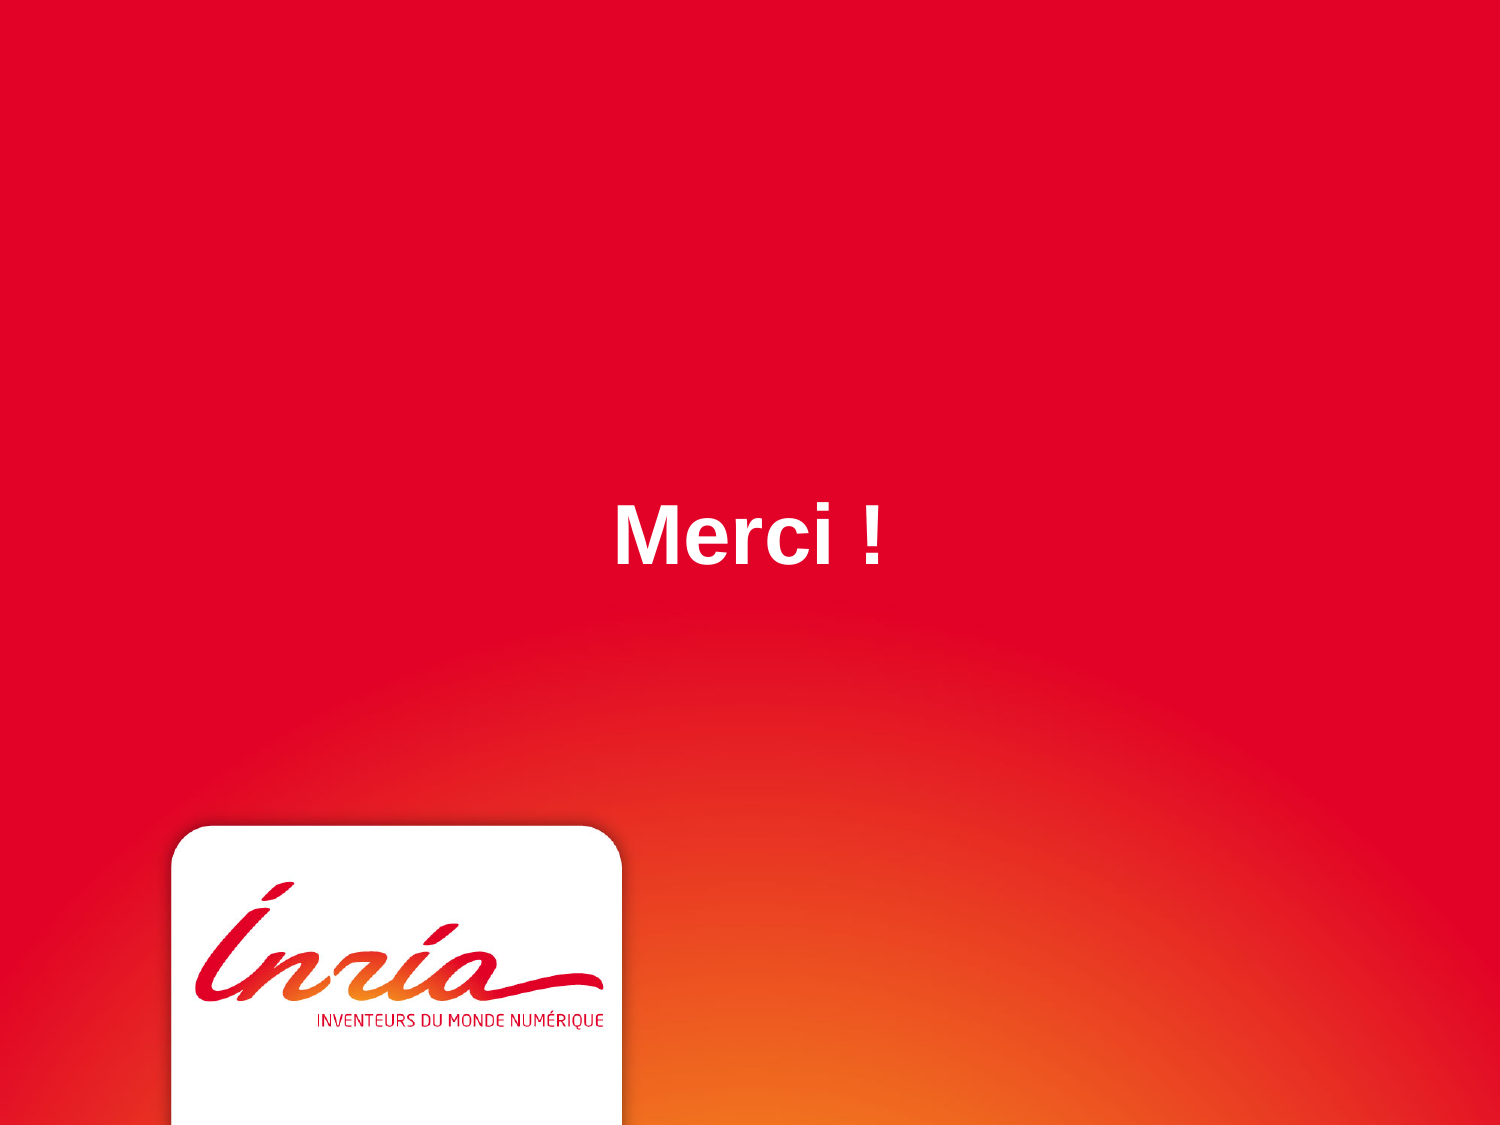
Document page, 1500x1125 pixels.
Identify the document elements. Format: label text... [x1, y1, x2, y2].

title Merci ! [41, 479, 1459, 668]
picture [0, 0, 1500, 1125]
